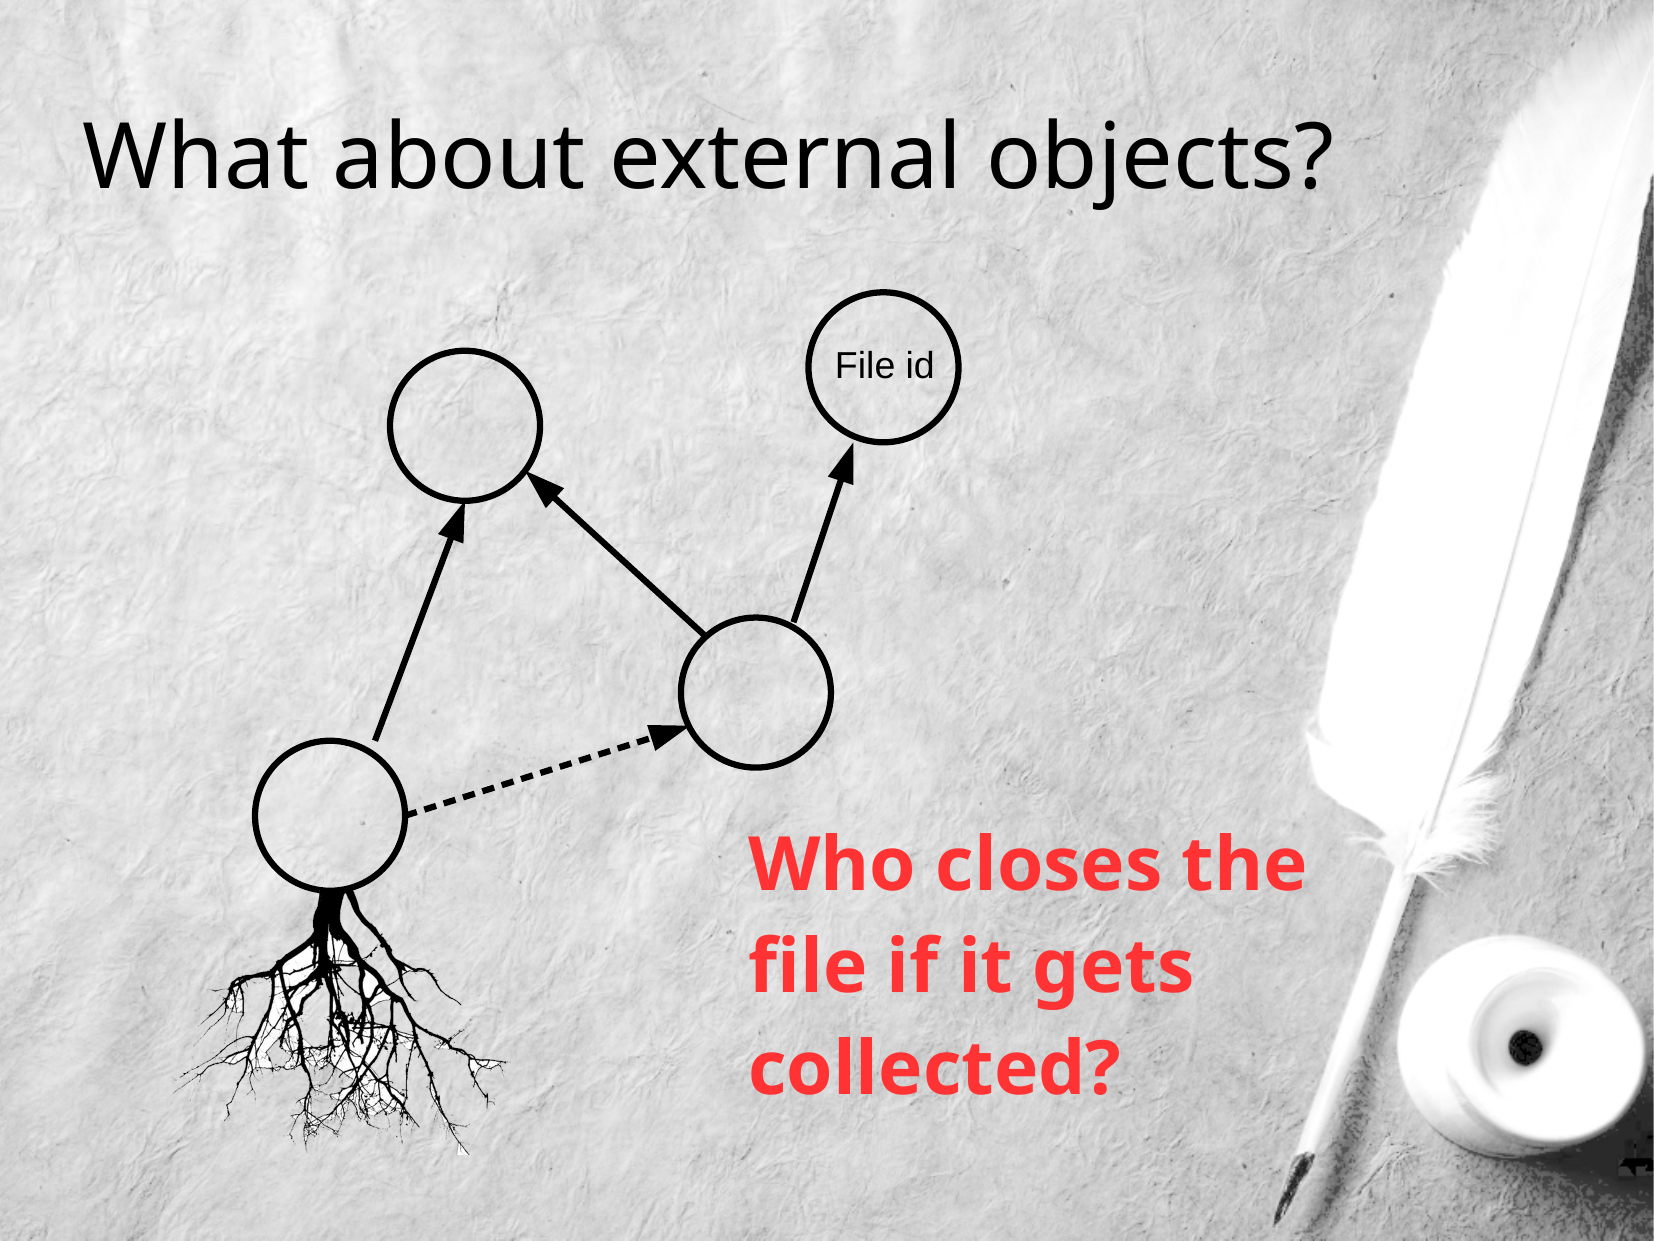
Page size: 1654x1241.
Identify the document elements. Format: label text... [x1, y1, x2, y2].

title What about external objects? [82, 49, 1571, 257]
text_box File id [820, 337, 1001, 428]
picture [0, 0, 1654, 1241]
text_box Who closes the file if it gets collected? [733, 802, 1379, 1153]
